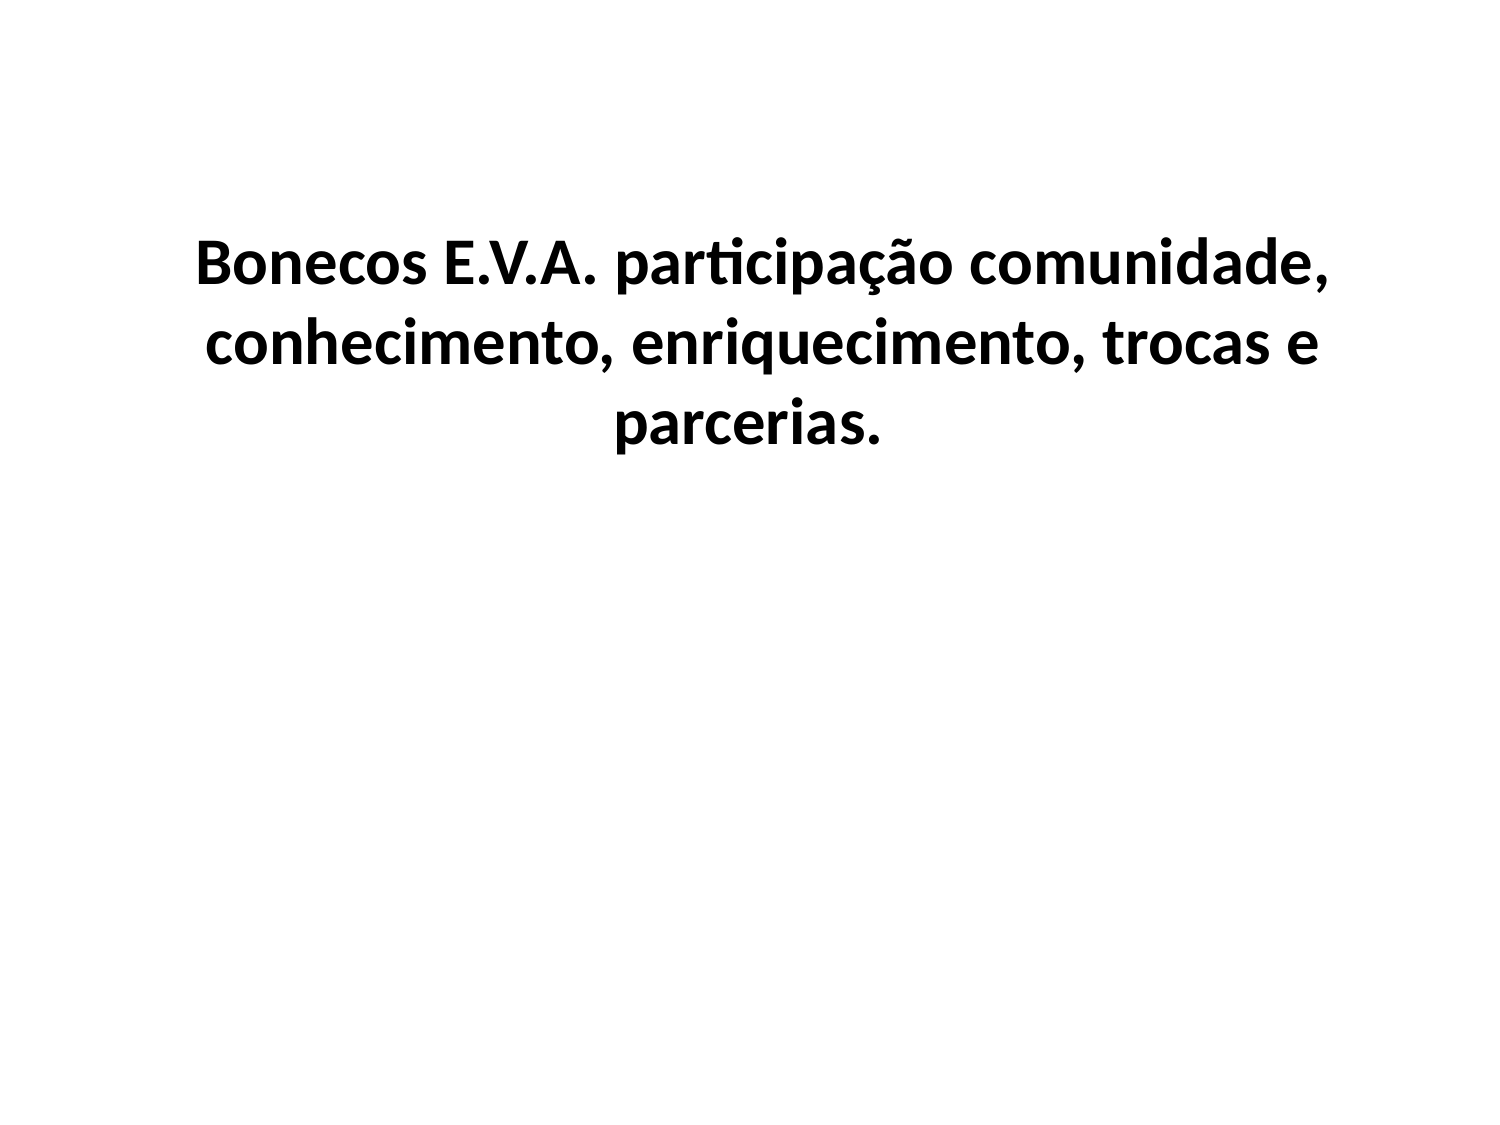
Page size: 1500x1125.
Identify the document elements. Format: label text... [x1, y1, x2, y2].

title Bonecos E.V.A. participação comunidade, conhecimento, enriquecimento, trocas e parcerias. [88, 210, 1439, 325]
